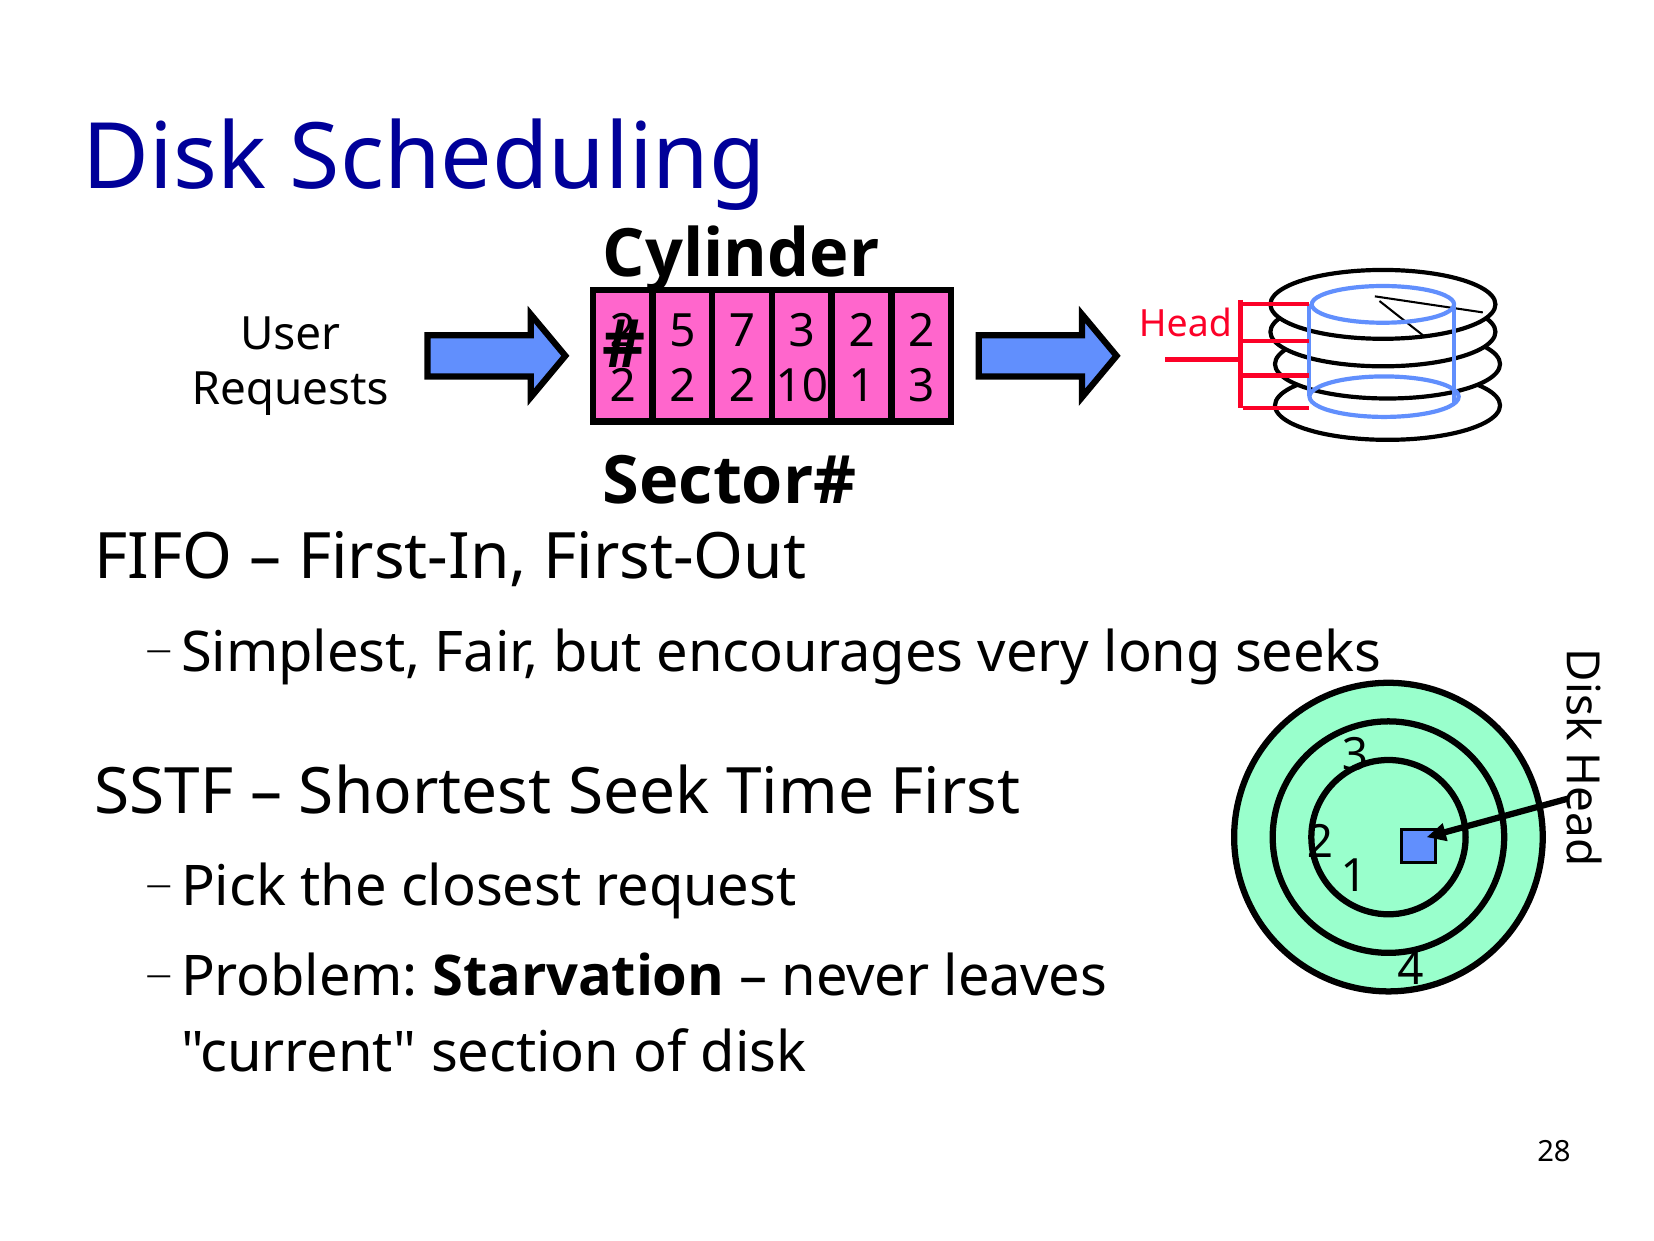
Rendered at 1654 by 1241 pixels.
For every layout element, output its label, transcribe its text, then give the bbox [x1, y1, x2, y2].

text_box 2 [1292, 803, 1423, 874]
text_box [1315, 289, 1451, 320]
text_box [441, 314, 566, 398]
text_box [1312, 379, 1452, 414]
text_box Sector# [585, 421, 931, 590]
text_box Disk Head [1550, 634, 1621, 957]
text_box [1275, 343, 1307, 373]
text_box [1311, 310, 1452, 388]
text_box User Requests [139, 296, 441, 421]
text_box 3 10 [772, 364, 832, 421]
text_box 4 [1382, 931, 1514, 1001]
list FIFO – First-In, First-Out Simplest, Fair, but encourages very long seeks SSTF – Shortest Seek Time First Pick the closest request Problem: Starvation – never leaves "current" section of disk [60, 510, 1571, 1096]
text_box [978, 314, 1117, 398]
text_box 3 [1327, 717, 1458, 787]
text_box [1234, 682, 1543, 992]
text_box 5 2 [653, 364, 713, 421]
text_box [1270, 269, 1501, 440]
text_box Cylinder# [585, 195, 931, 364]
title Disk Scheduling [82, 49, 1571, 257]
text_box Head [1128, 301, 1238, 348]
text_box 2 2 [592, 364, 653, 421]
text_box [1270, 306, 1307, 339]
text_box 1 [1325, 837, 1457, 908]
text_box 7 2 [713, 364, 772, 421]
text_box 2 3 [892, 290, 952, 422]
text_box 2 1 [832, 364, 892, 421]
